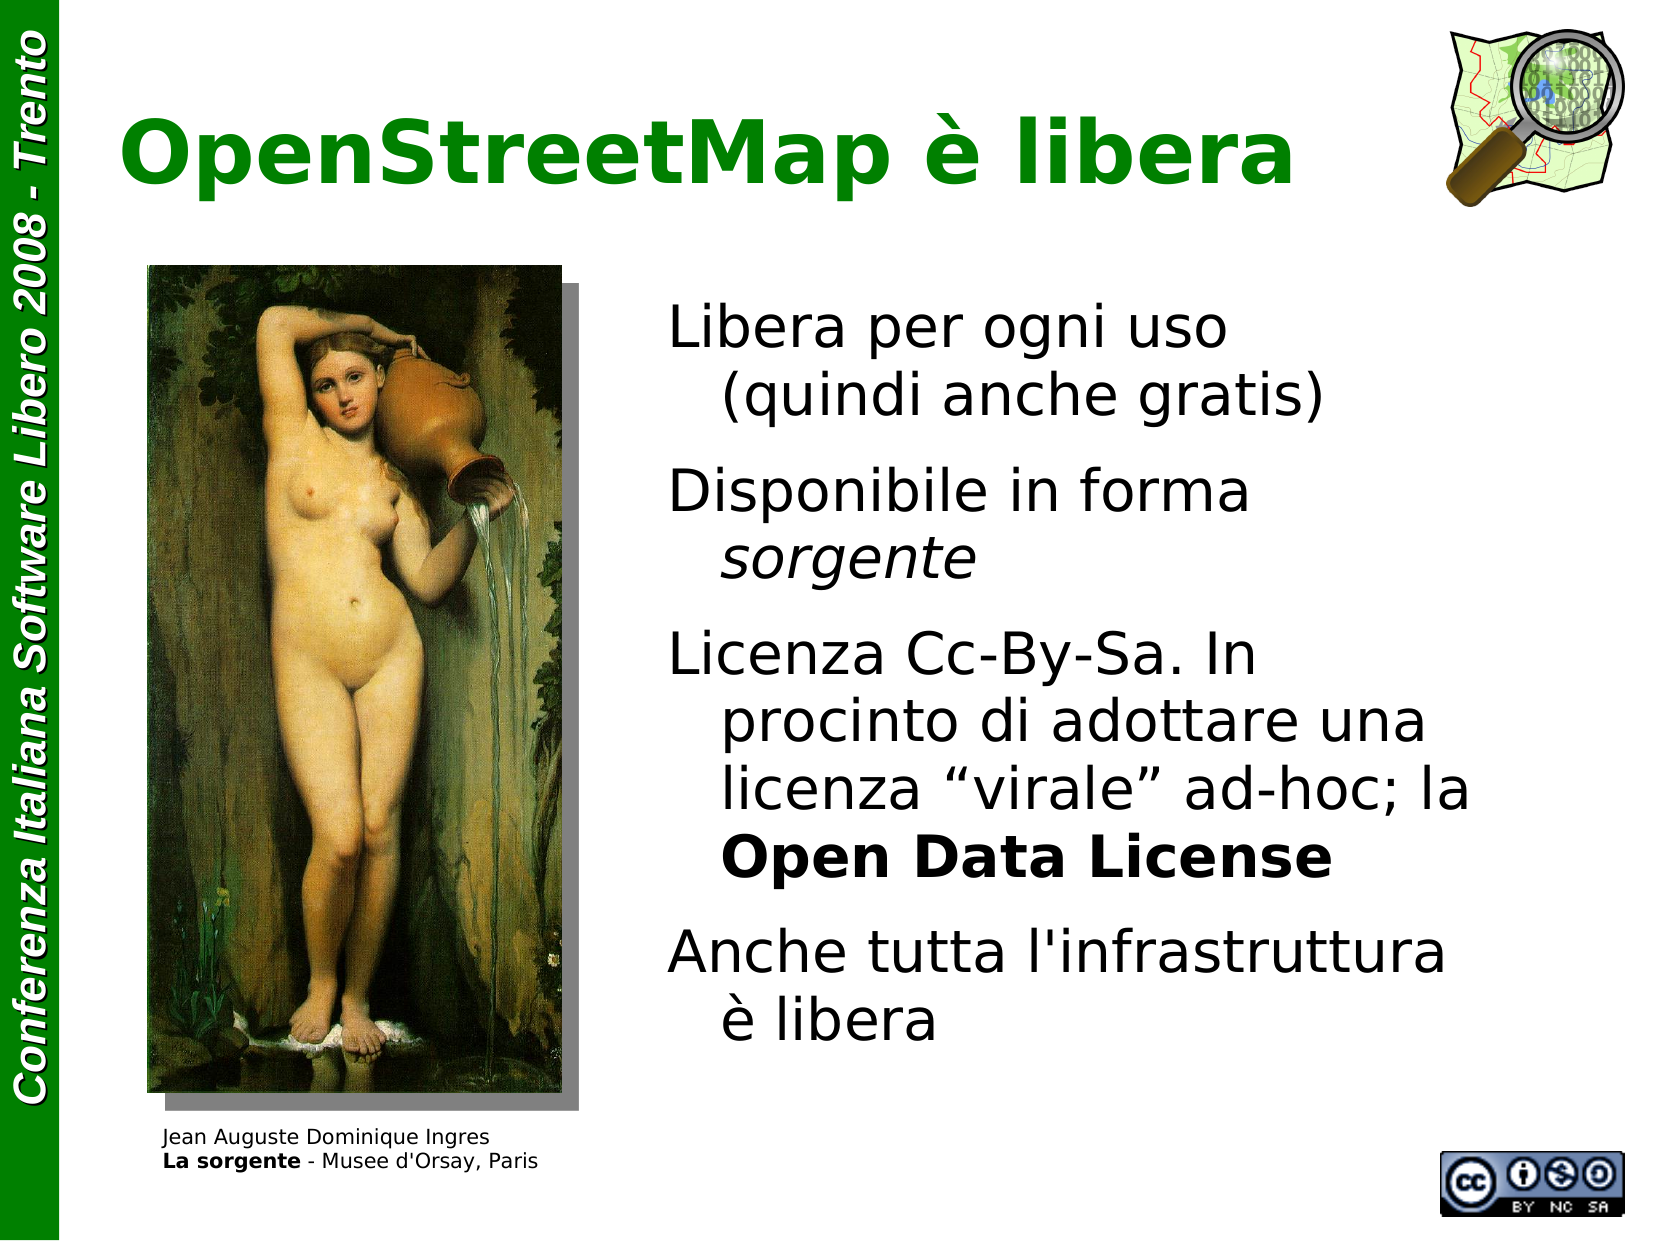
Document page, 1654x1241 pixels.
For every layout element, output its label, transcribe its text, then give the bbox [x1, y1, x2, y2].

list Libera per ogni uso (quindi anche gratis) Disponibile in forma sorgente Licenza Cc-By-Sa. In procinto di adottare una licenza “virale” ad-hoc; la Open Data License Anche tutta l'infrastruttura è libera [649, 293, 1477, 1123]
picture [1446, 29, 1625, 207]
title OpenStreetMap è libera [118, 56, 1306, 249]
text_box Jean Auguste Dominique Ingres La sorgente - Musee d'Orsay, Paris [147, 1117, 650, 1182]
picture [147, 265, 562, 1093]
picture [1440, 1151, 1625, 1217]
